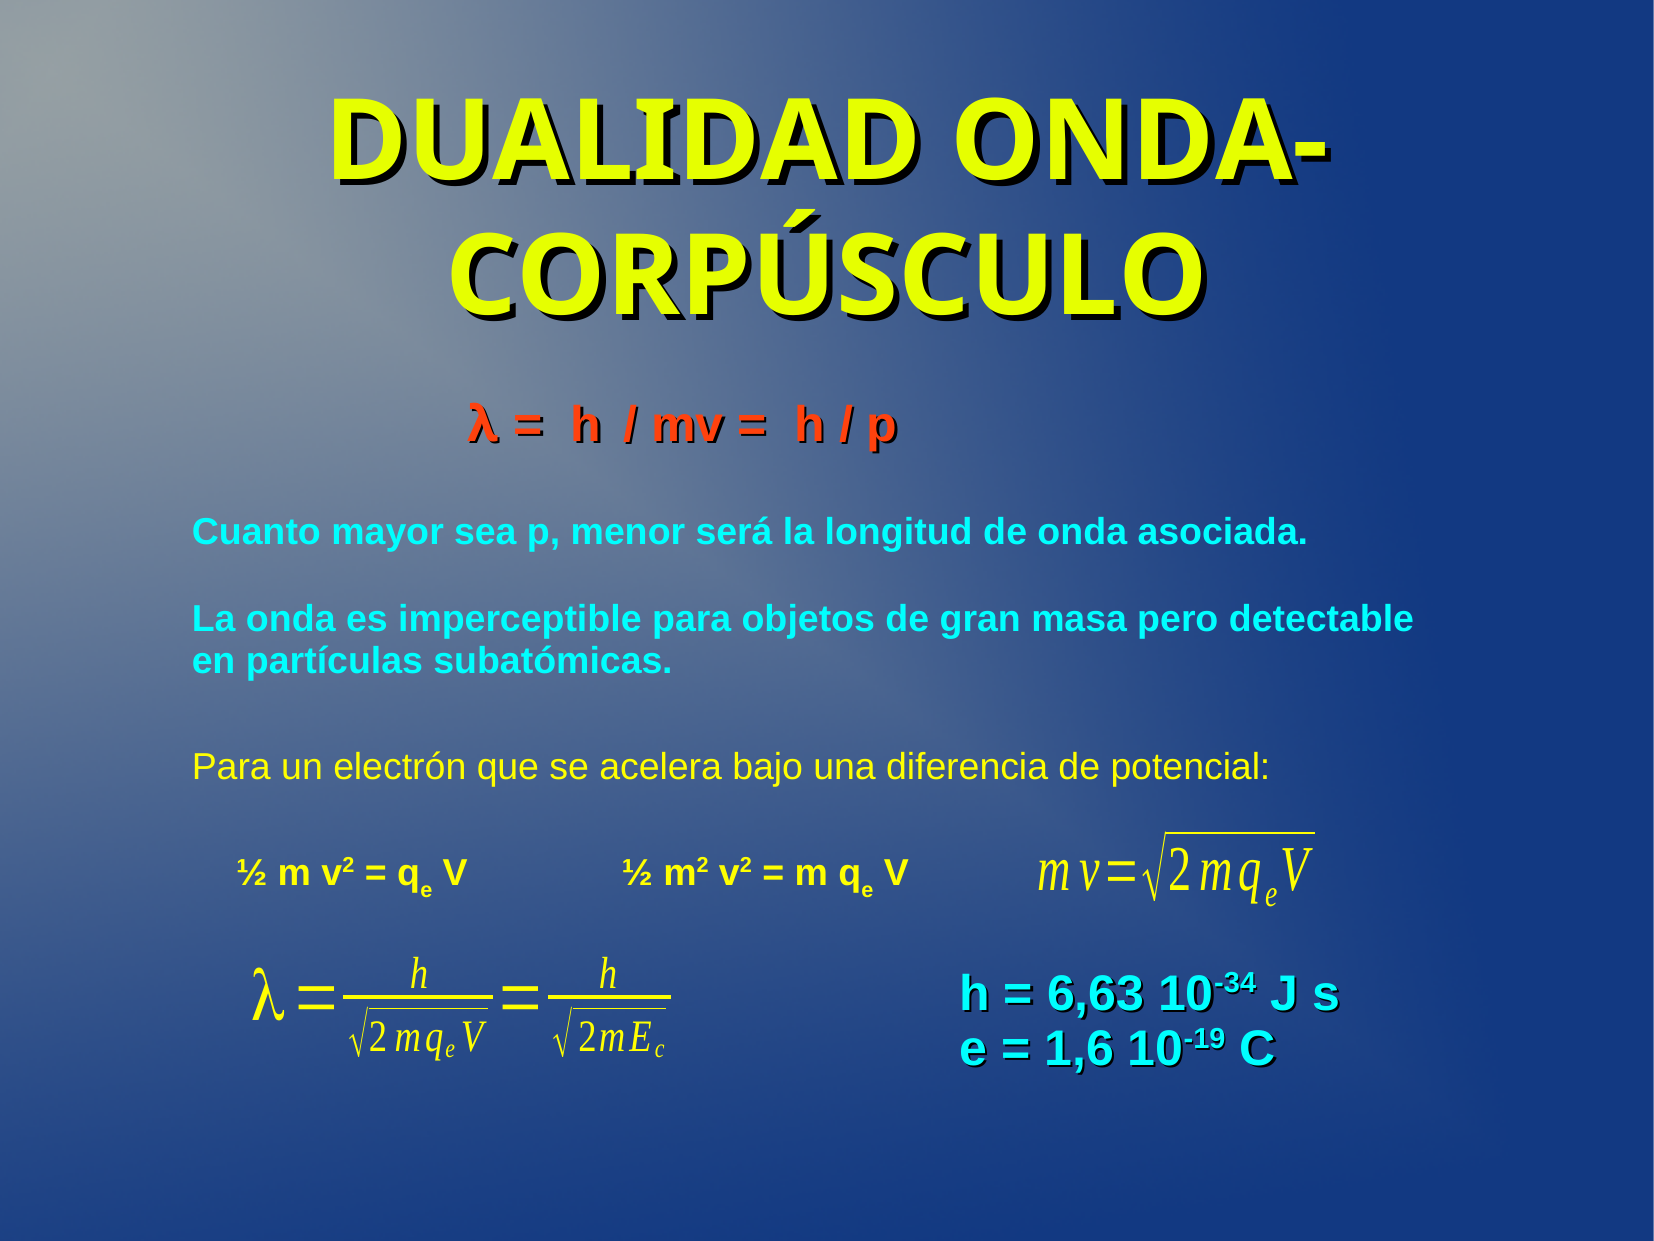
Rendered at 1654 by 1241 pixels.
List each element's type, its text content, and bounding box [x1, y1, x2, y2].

text_box ½ m2 v2 = m qe V [585, 844, 945, 916]
chart [1025, 826, 1329, 915]
text_box La onda es imperceptible para objetos de gran masa pero detectable en partículas subatómicas. [177, 590, 1477, 692]
chart [236, 944, 688, 1067]
text_box Cuanto mayor sea p, menor será la longitud de onda asociada. [177, 502, 1477, 562]
picture [0, 0, 1654, 1241]
text_box h = 6,63 10-34 J s e = 1,6 10-19 C [944, 957, 1506, 1090]
text_box λ = h / mv = h / p [413, 380, 1093, 473]
title DUALIDAD ONDA-CORPÚSCULO [88, 59, 1565, 345]
text_box ½ m v2 = qe V [201, 844, 502, 916]
text_box Para un electrón que se acelera bajo una diferencia de potencial: [177, 738, 1418, 796]
